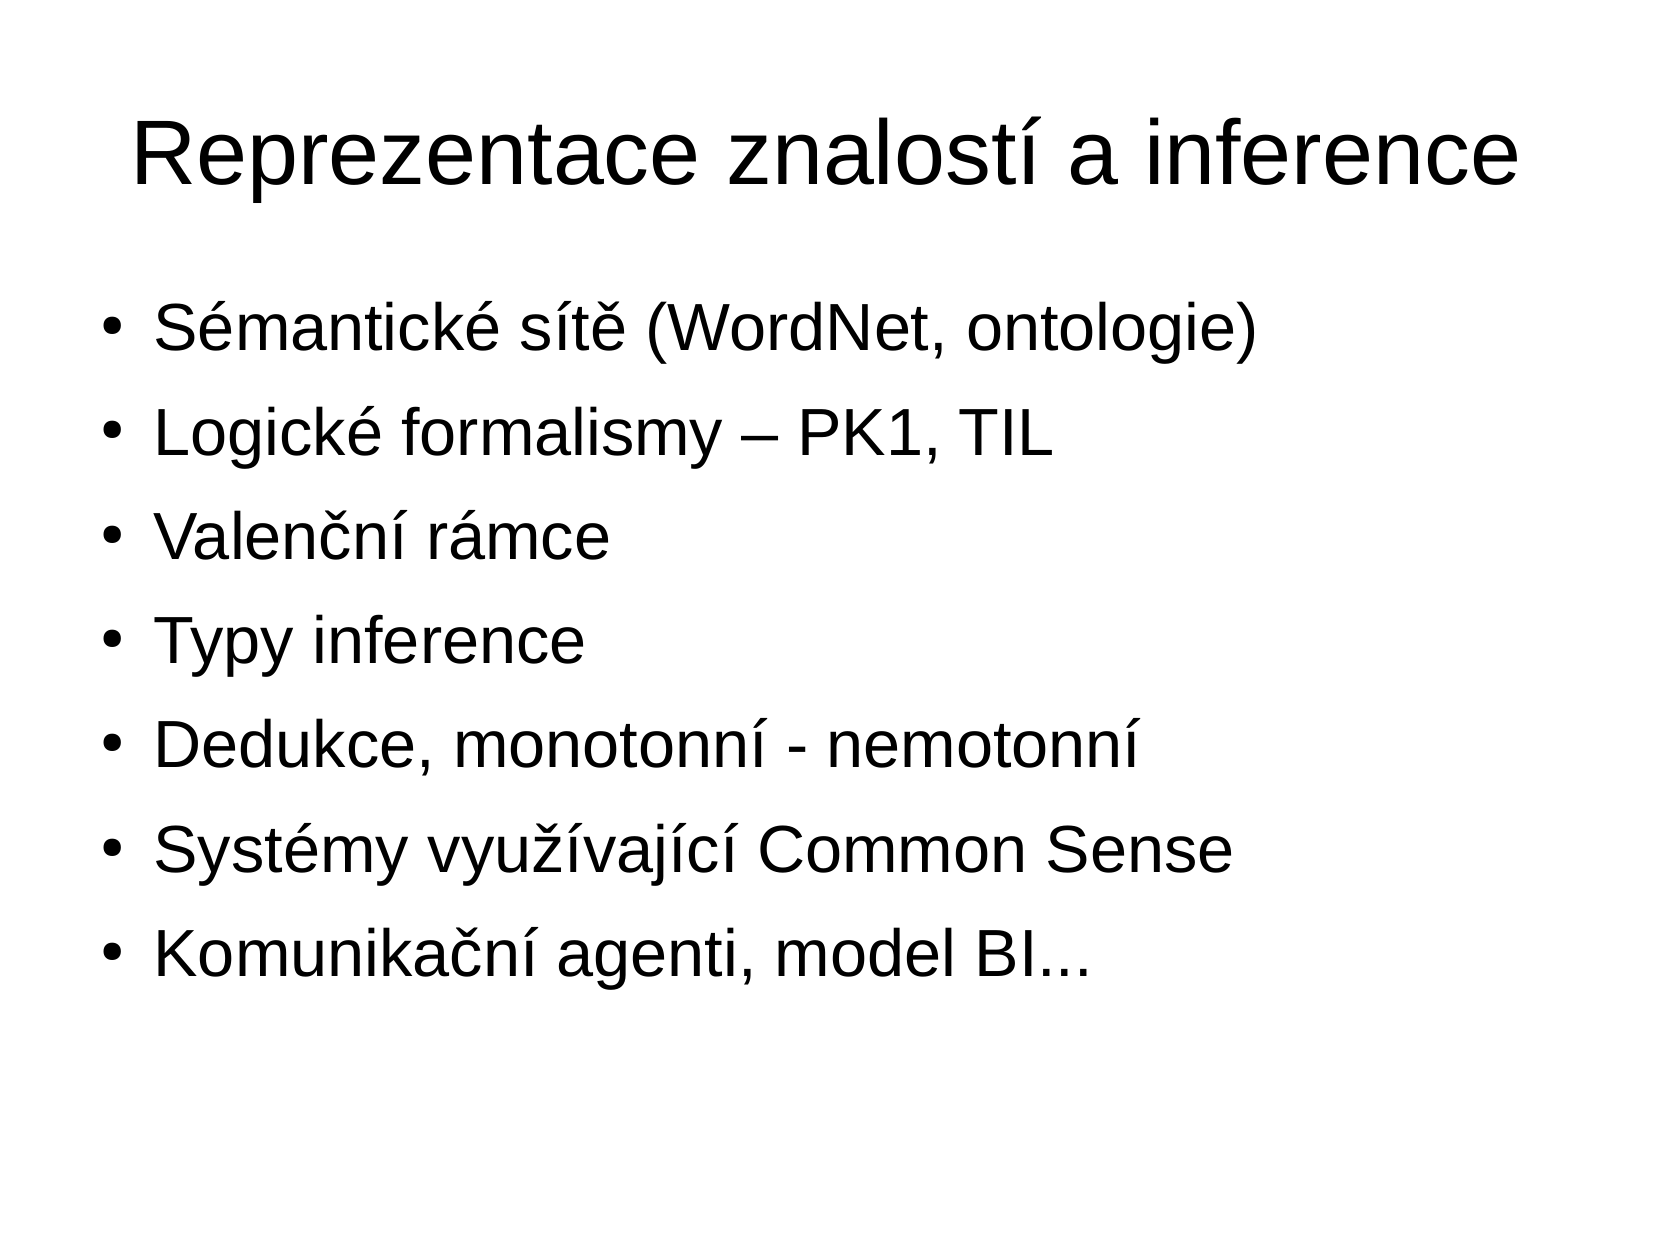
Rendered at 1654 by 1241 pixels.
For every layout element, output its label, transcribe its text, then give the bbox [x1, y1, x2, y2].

list Sémantické sítě (WordNet, ontologie) Logické formalismy – PK1, TIL Valenční rámce Typy inference Dedukce, monotonní - nemotonní Systémy využívající Common Sense Komunikační agenti, model BI... [82, 290, 1571, 1094]
title Reprezentace znalostí a inference [82, 56, 1571, 250]
